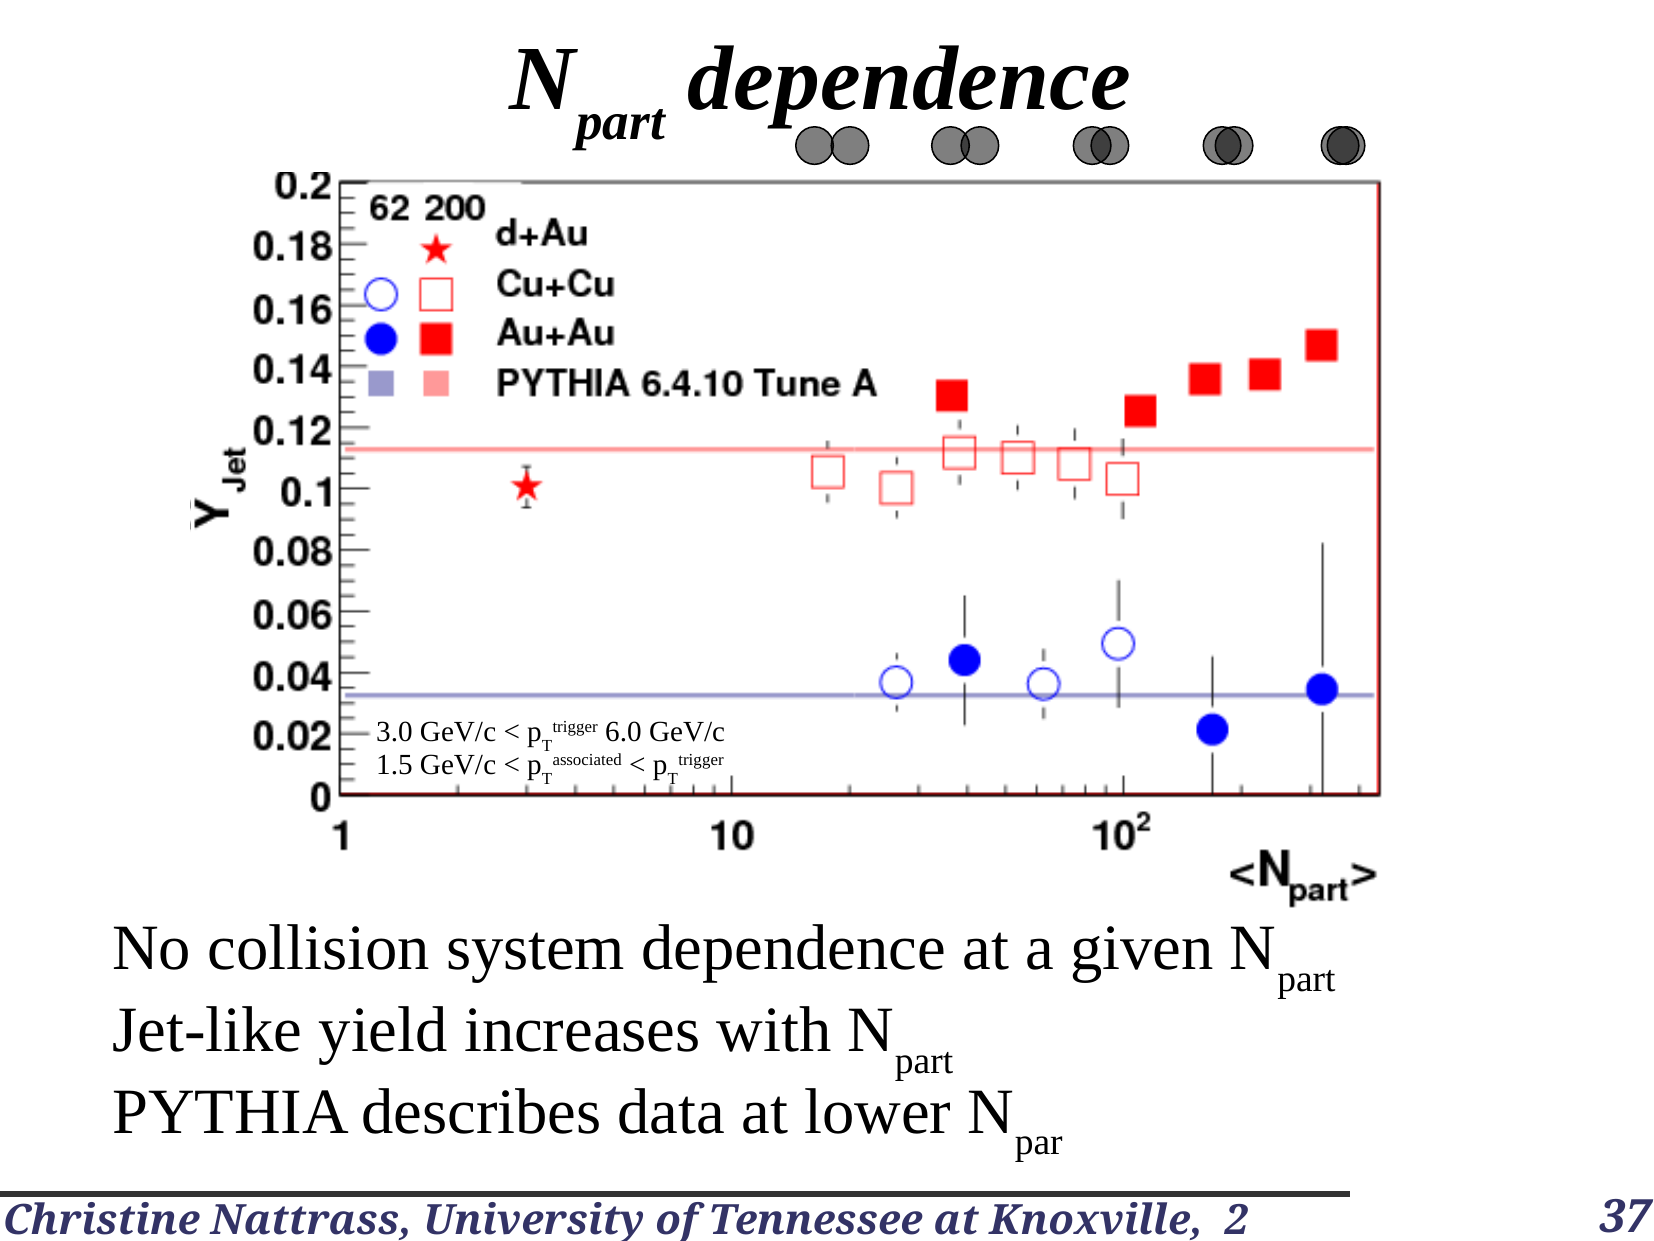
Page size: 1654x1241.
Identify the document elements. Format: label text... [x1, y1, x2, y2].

text_box [1203, 126, 1253, 165]
picture [187, 172, 1392, 880]
text_box [931, 126, 999, 165]
title Npart dependence [76, 0, 1565, 143]
text_box 3.0 GeV/c < pTtrigger 6.0 GeV/c 1.5 GeV/c < pTassociated < pTtrigger [361, 700, 812, 760]
text_box [795, 126, 869, 165]
text_box [1073, 126, 1129, 165]
list No collision system dependence at a given Npart Jet-like yield increases with Npart PYTHIA describes data at lower Npar [112, 880, 1633, 1185]
text_box [1321, 126, 1365, 165]
